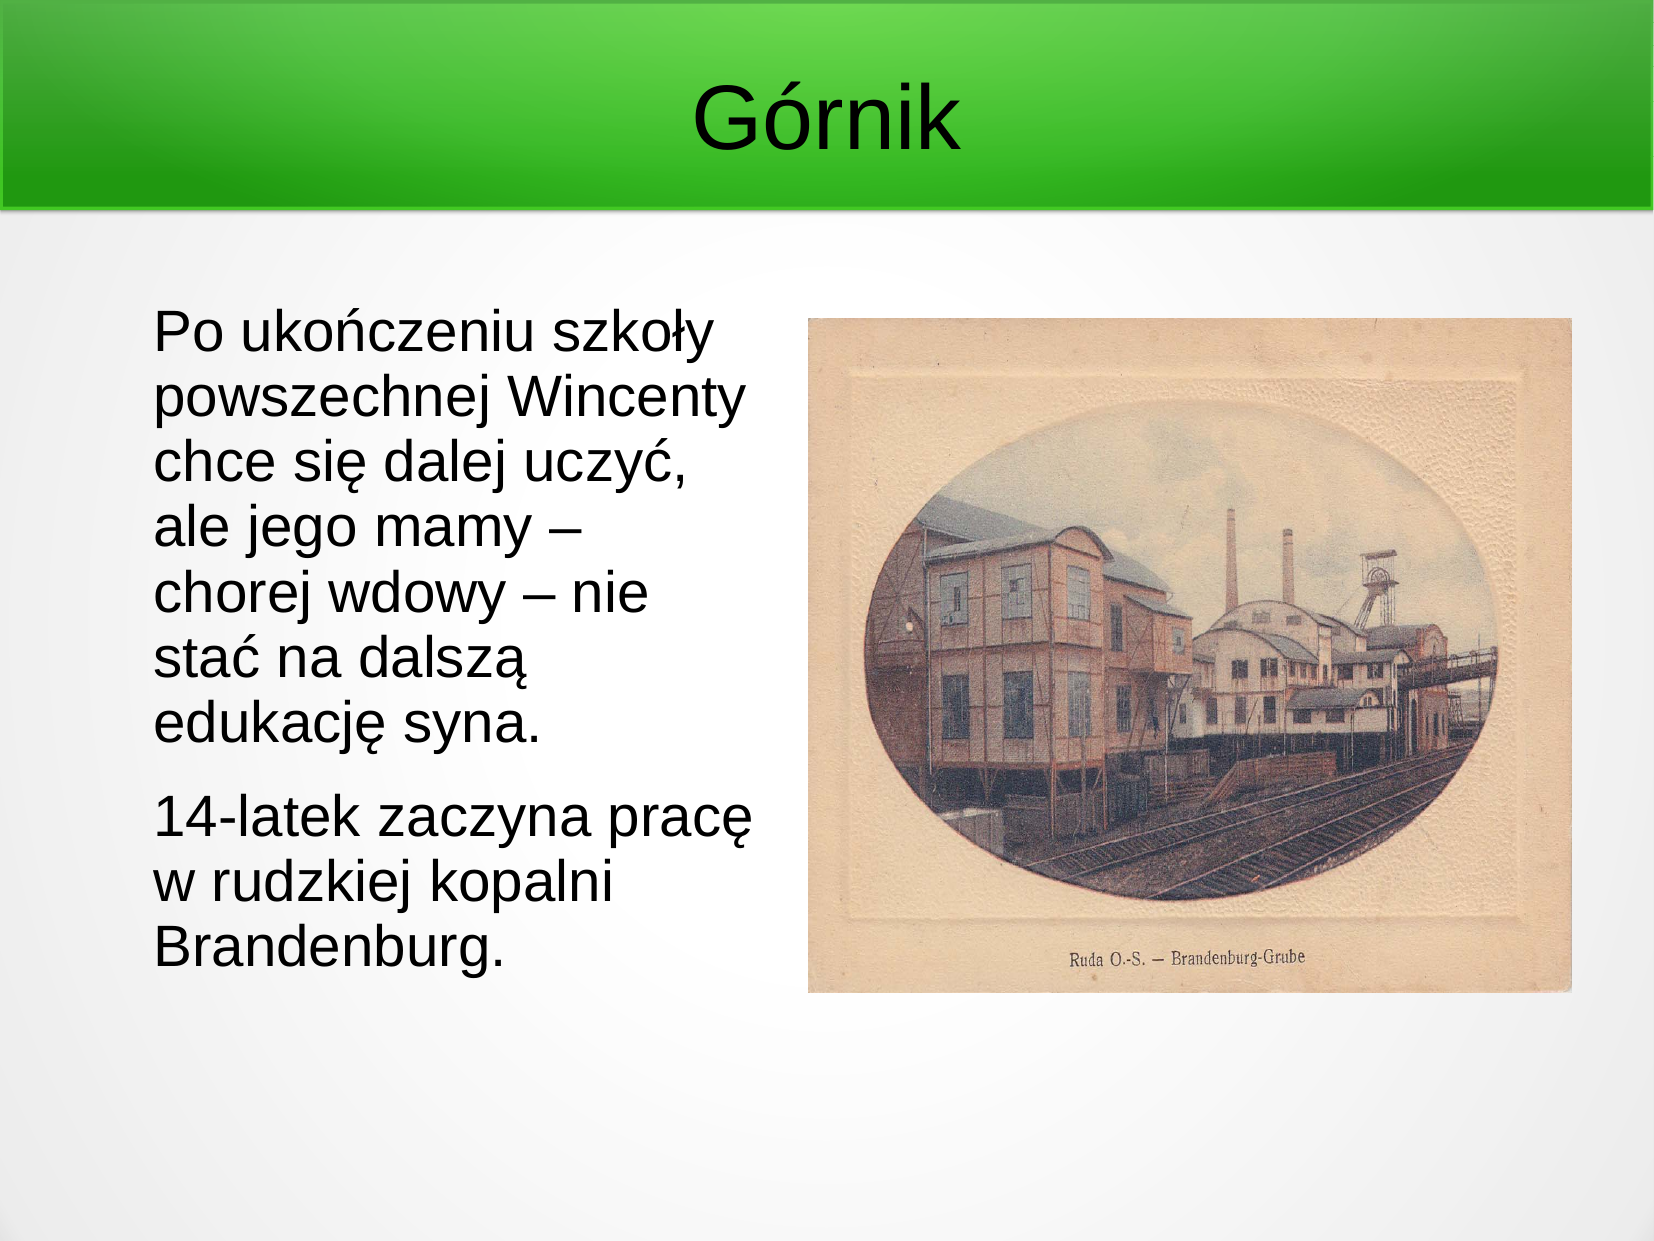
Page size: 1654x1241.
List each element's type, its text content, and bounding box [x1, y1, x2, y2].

title Górnik [82, 47, 1571, 189]
picture [808, 318, 1572, 993]
list Po ukończeniu szkoły powszechnej Wincenty chce się dalej uczyć, ale jego mamy – chorej wdowy – nie stać na dalszą edukację syna. 14-latek zaczyna pracę w rudzkiej kopalni Brandenburg. [82, 299, 756, 1099]
